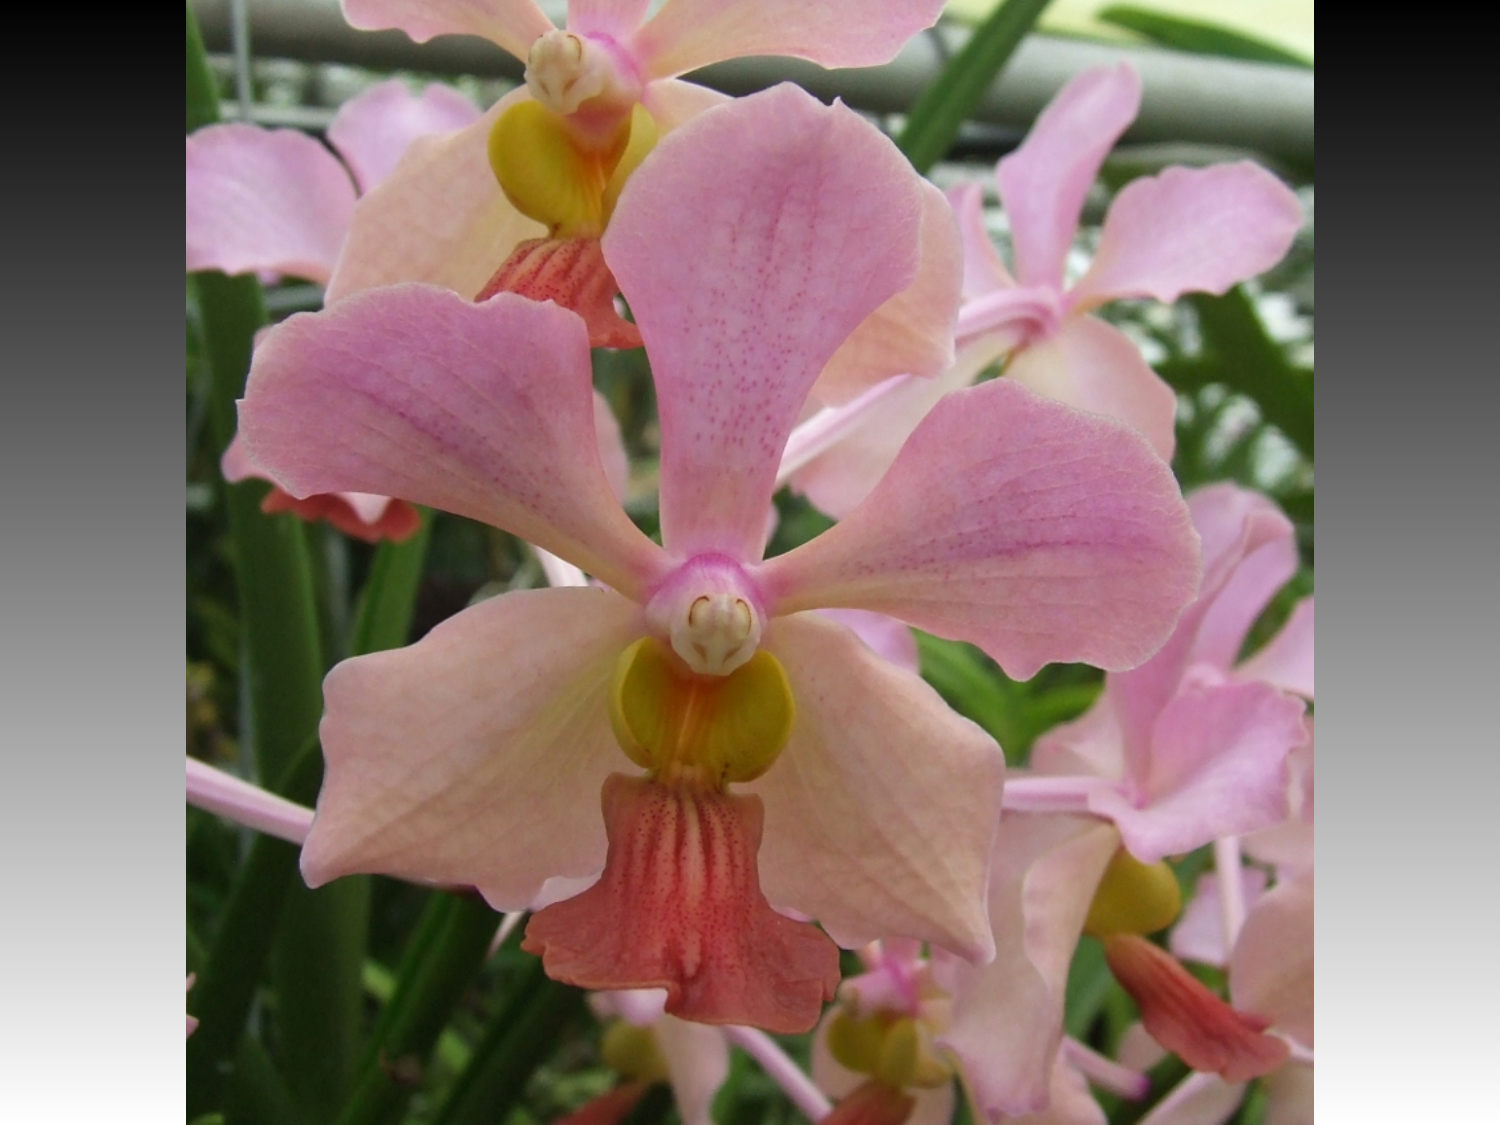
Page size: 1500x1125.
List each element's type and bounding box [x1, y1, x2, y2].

picture [186, 0, 1314, 1125]
